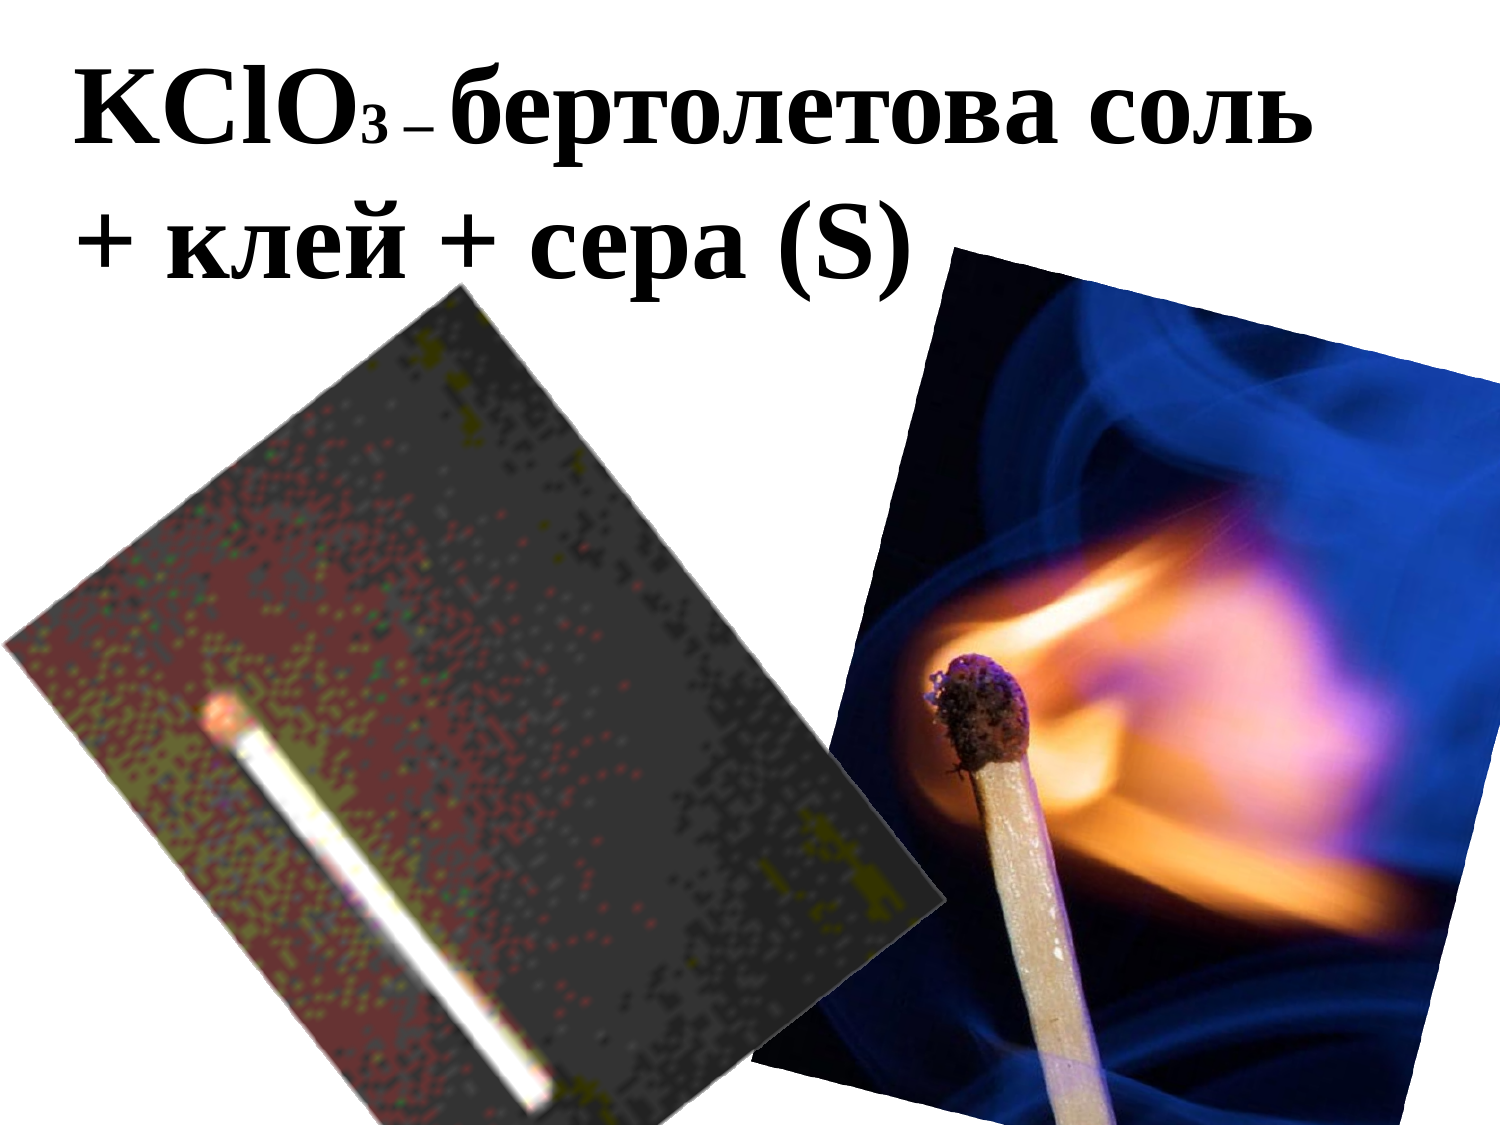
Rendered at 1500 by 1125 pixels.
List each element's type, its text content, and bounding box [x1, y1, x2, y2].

picture [0, 309, 1500, 1125]
text_box KClO3 – бертолетова соль + клей + сера (S) [58, 23, 1348, 309]
